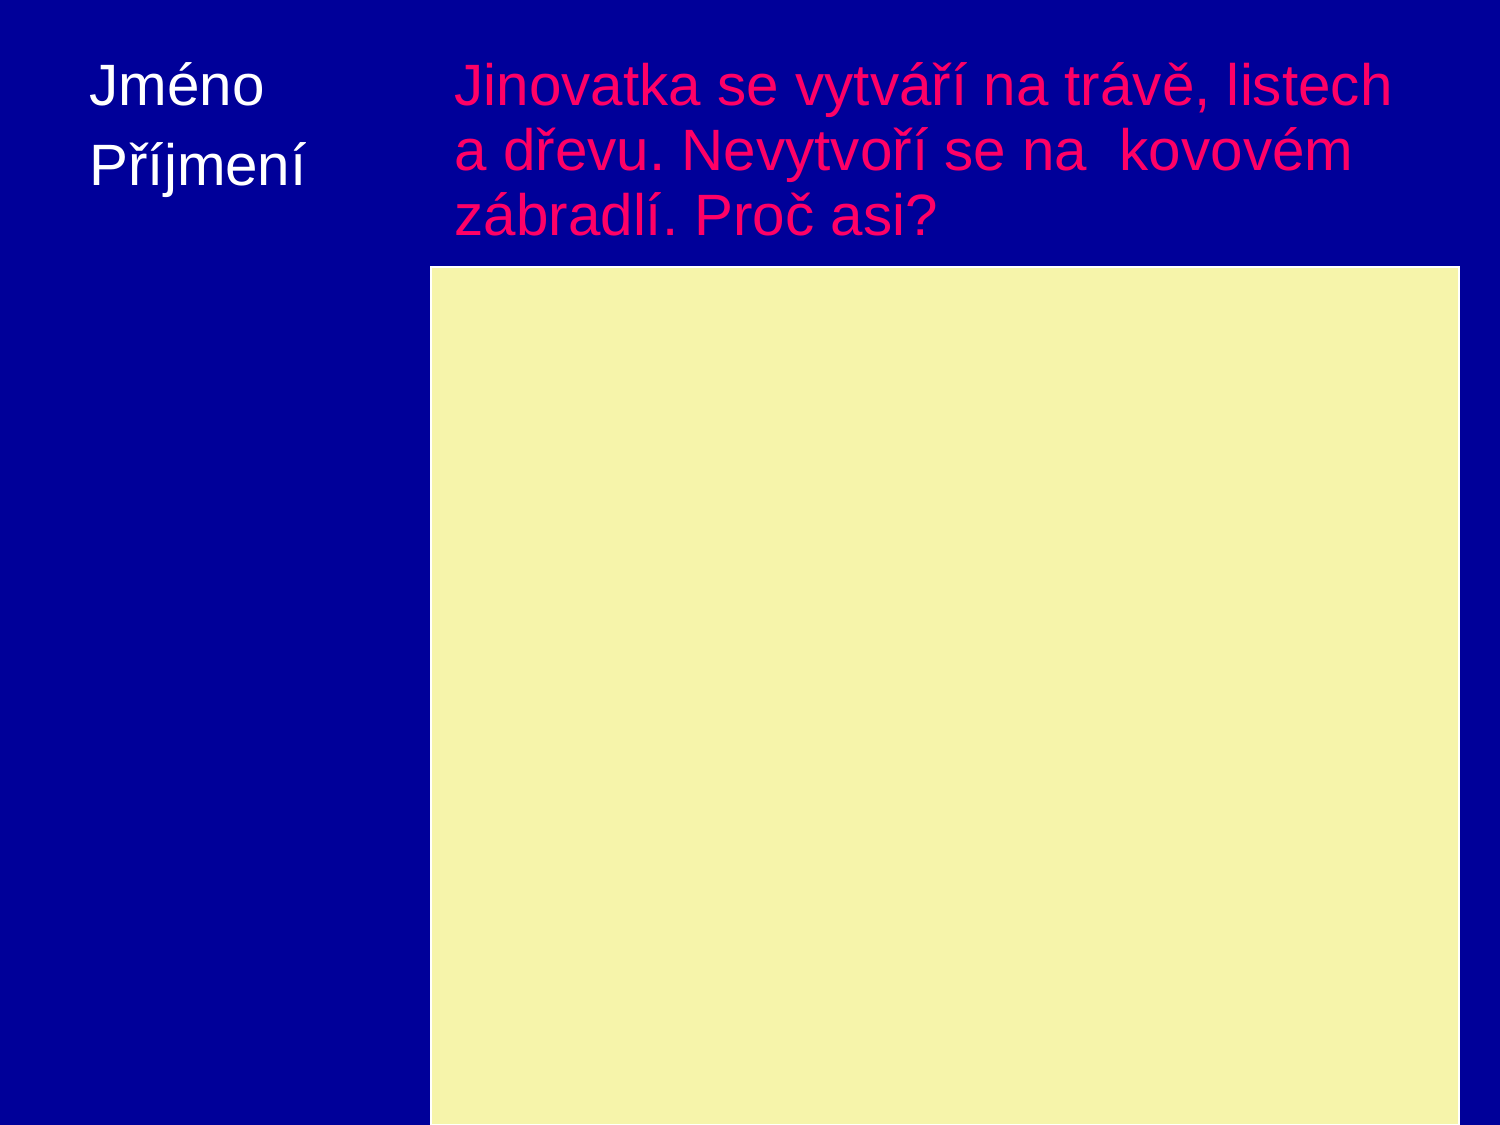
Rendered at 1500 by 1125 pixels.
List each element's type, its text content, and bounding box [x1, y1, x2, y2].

text_box [430, 267, 1459, 1125]
text_box Jméno Příjmení [75, 45, 440, 271]
text_box Jinovatka se vytváří na trávě, listech a dřevu. Nevytvoří se na kovovém zábradlí. Proč asi? [440, 45, 1459, 267]
